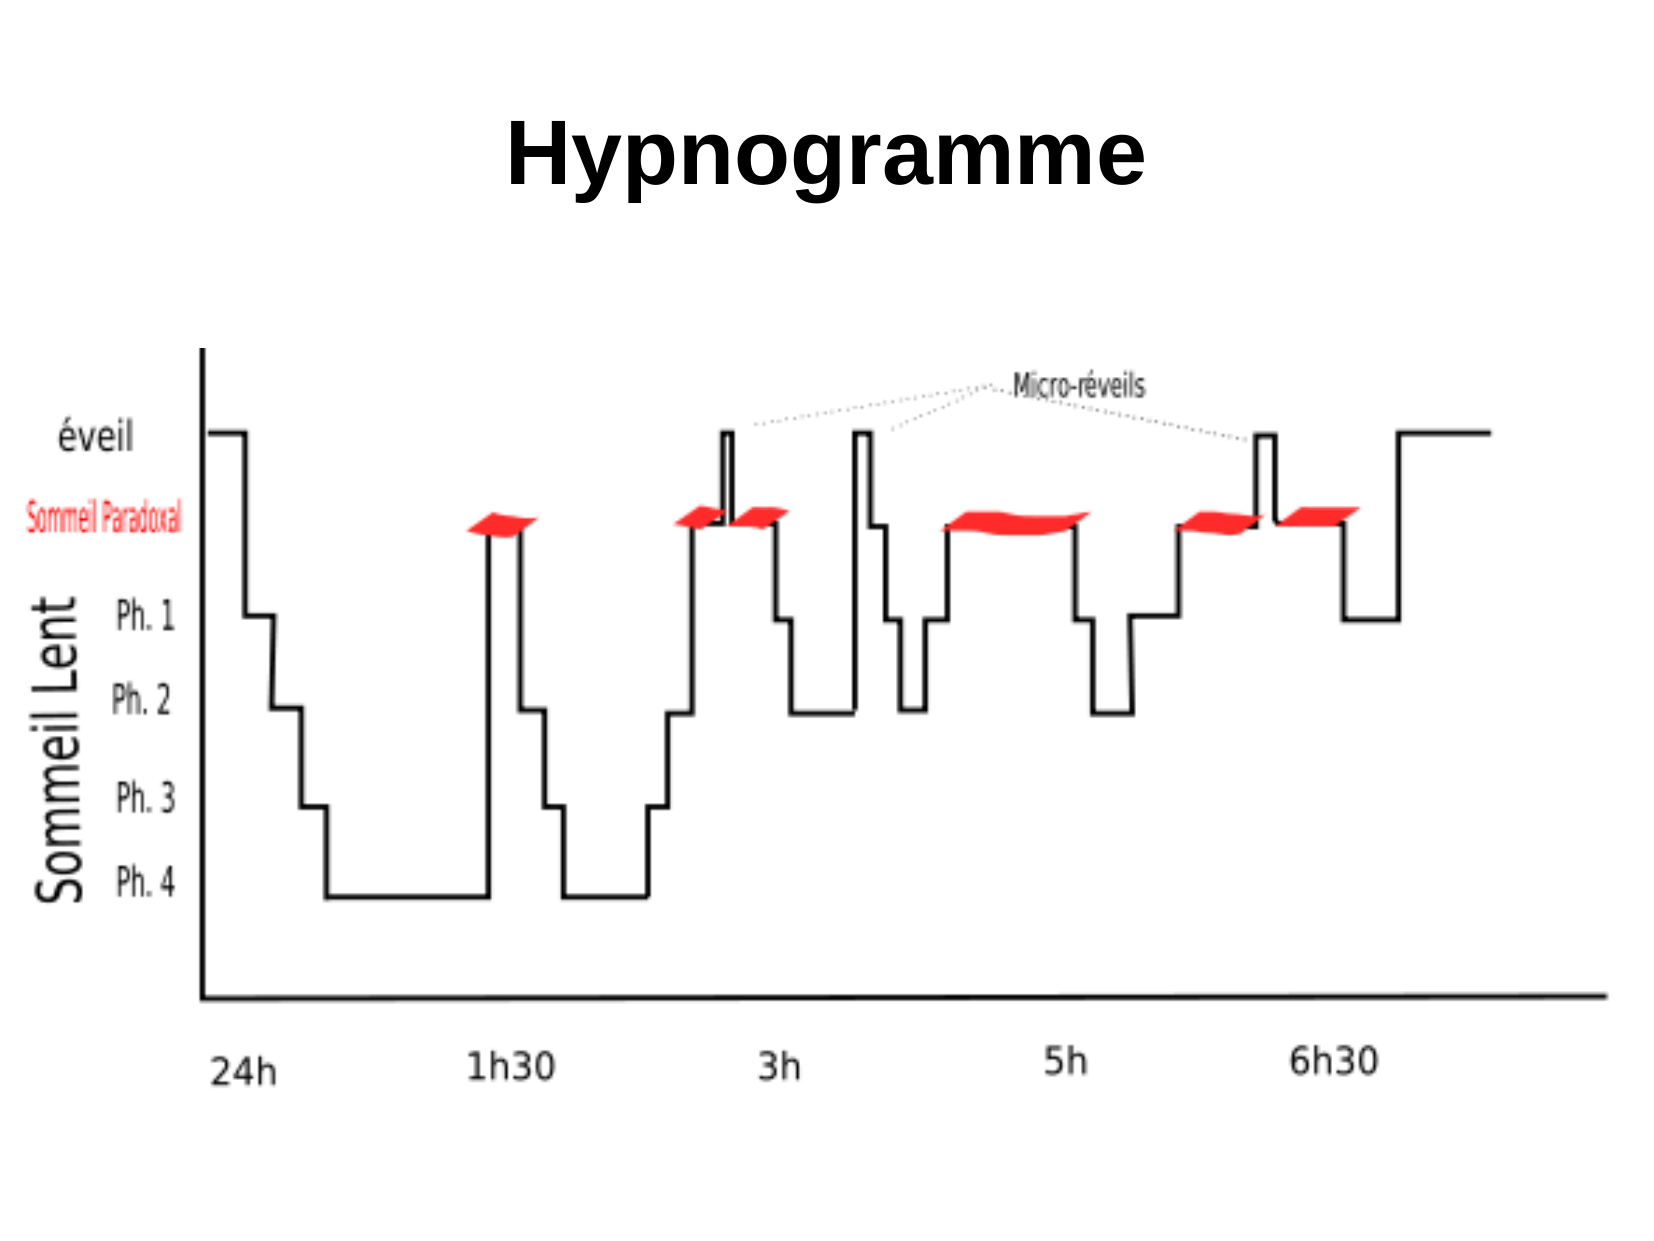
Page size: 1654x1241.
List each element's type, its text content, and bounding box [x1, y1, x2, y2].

picture [0, 348, 1654, 1105]
title Hypnogramme [82, 49, 1571, 257]
